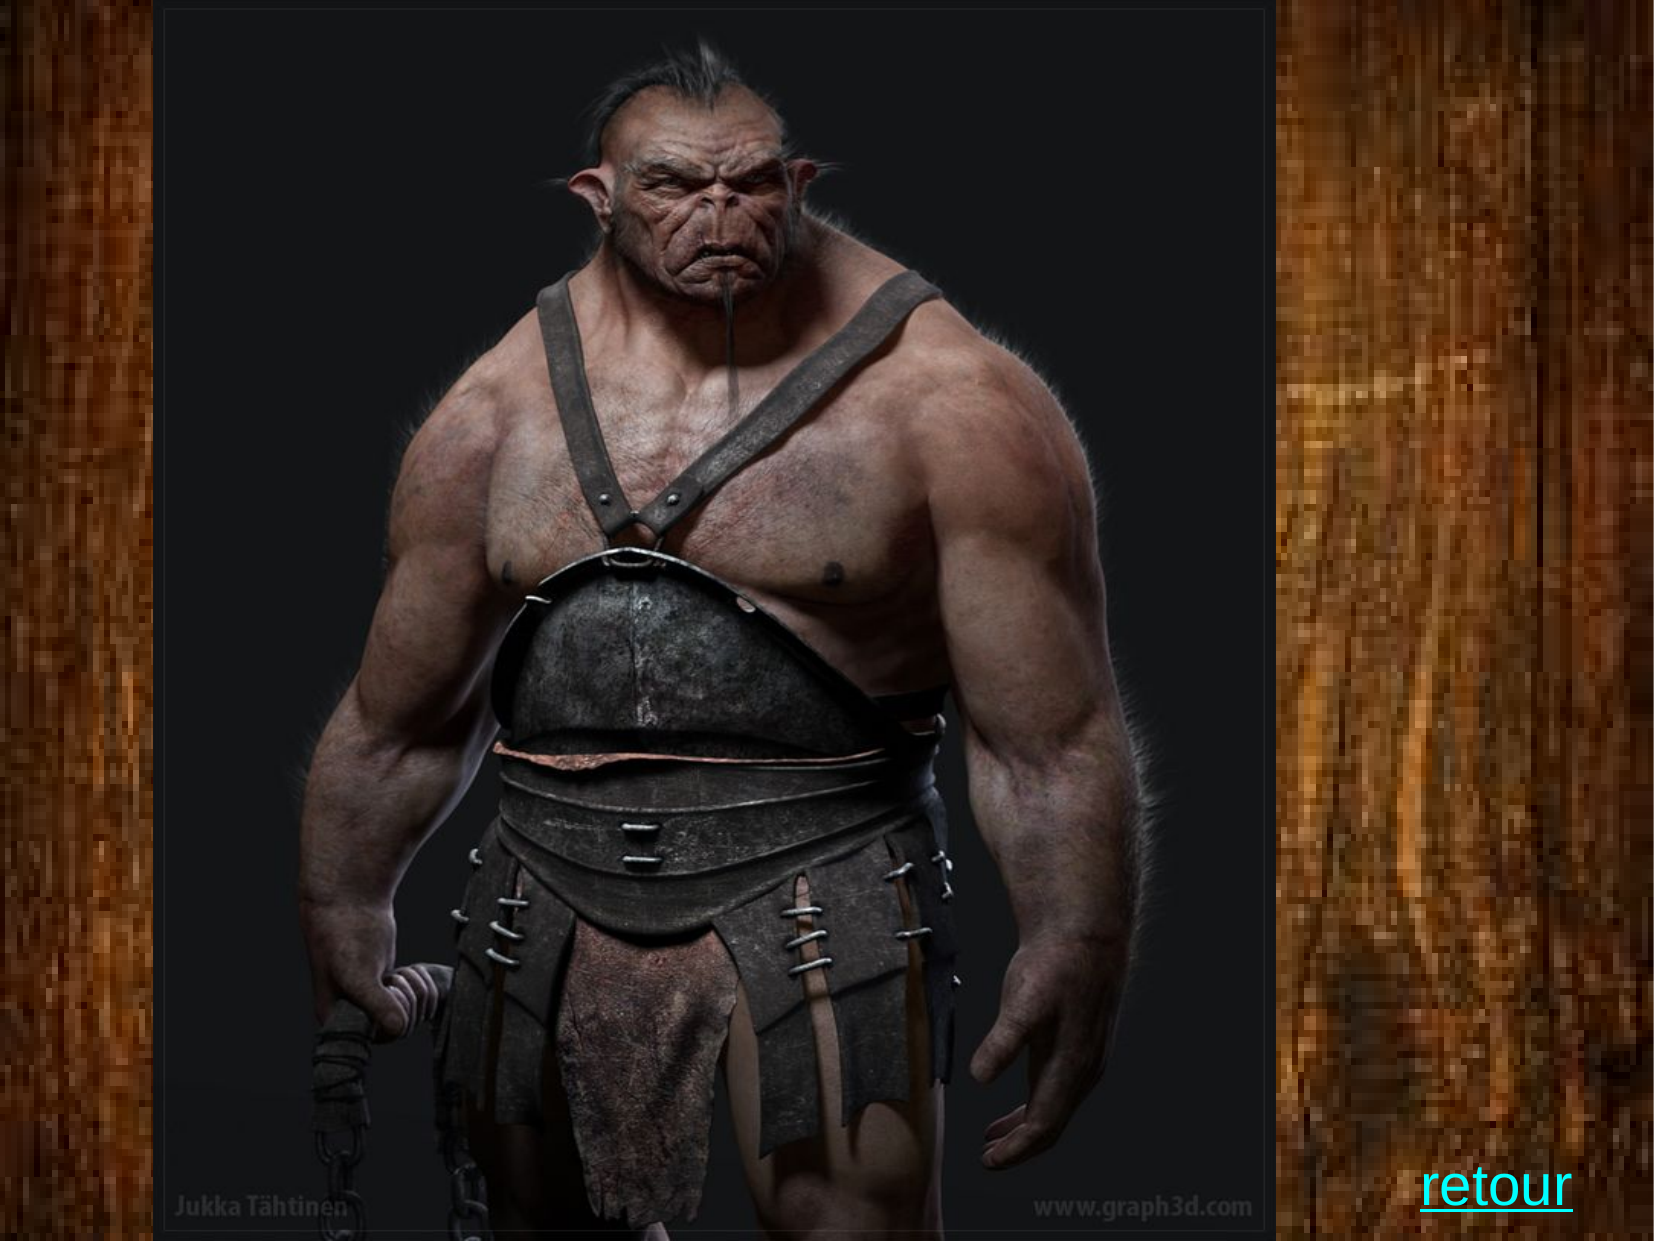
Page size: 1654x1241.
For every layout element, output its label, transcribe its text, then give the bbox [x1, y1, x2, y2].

picture [0, 0, 1654, 1241]
text_box retour [1405, 1145, 1619, 1226]
